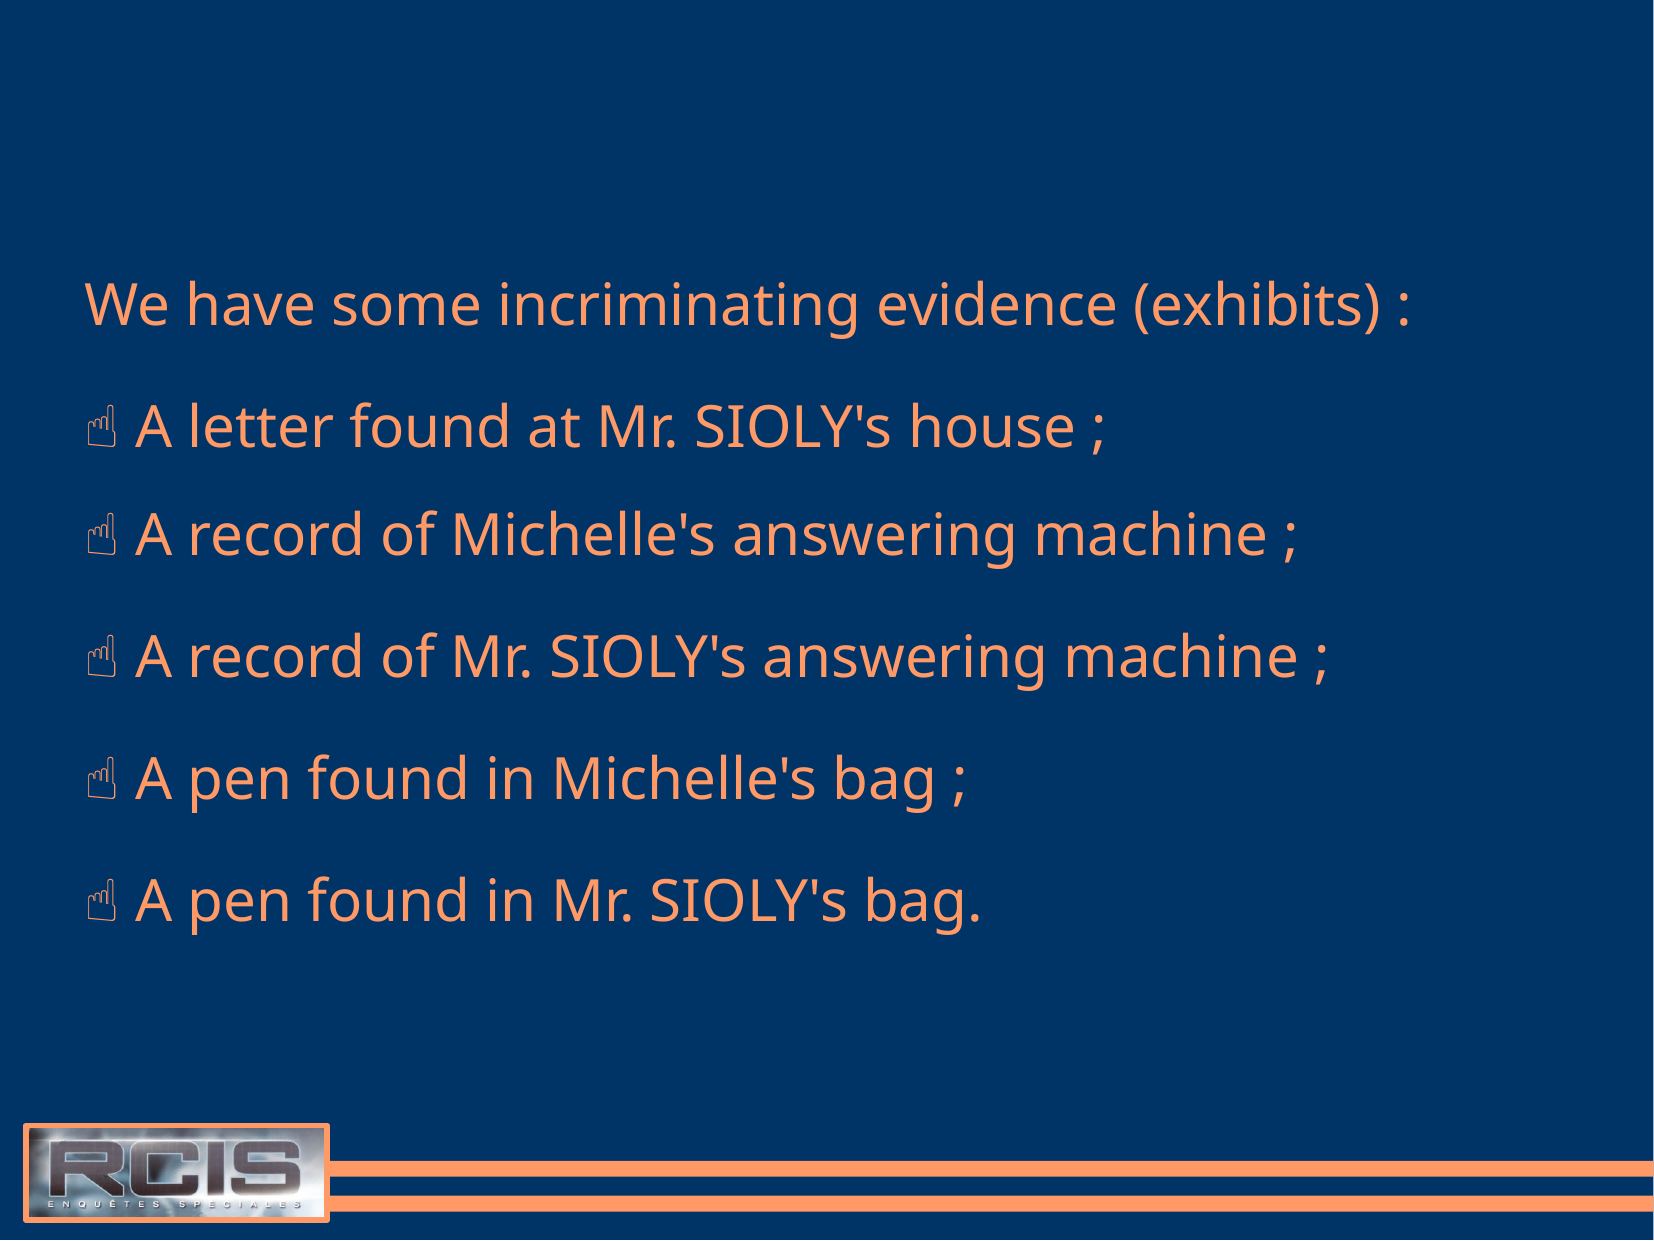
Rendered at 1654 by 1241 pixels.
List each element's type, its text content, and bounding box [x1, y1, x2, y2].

text_box We have some incriminating evidence (exhibits) :  A letter found at Mr. SIOLY's house ;  A record of Michelle's answering machine ;  A record of Mr. SIOLY's answering machine ;  A pen found in Michelle's bag ;  A pen found in Mr. SIOLY's bag. [69, 256, 1595, 1171]
picture [28, 1128, 325, 1218]
